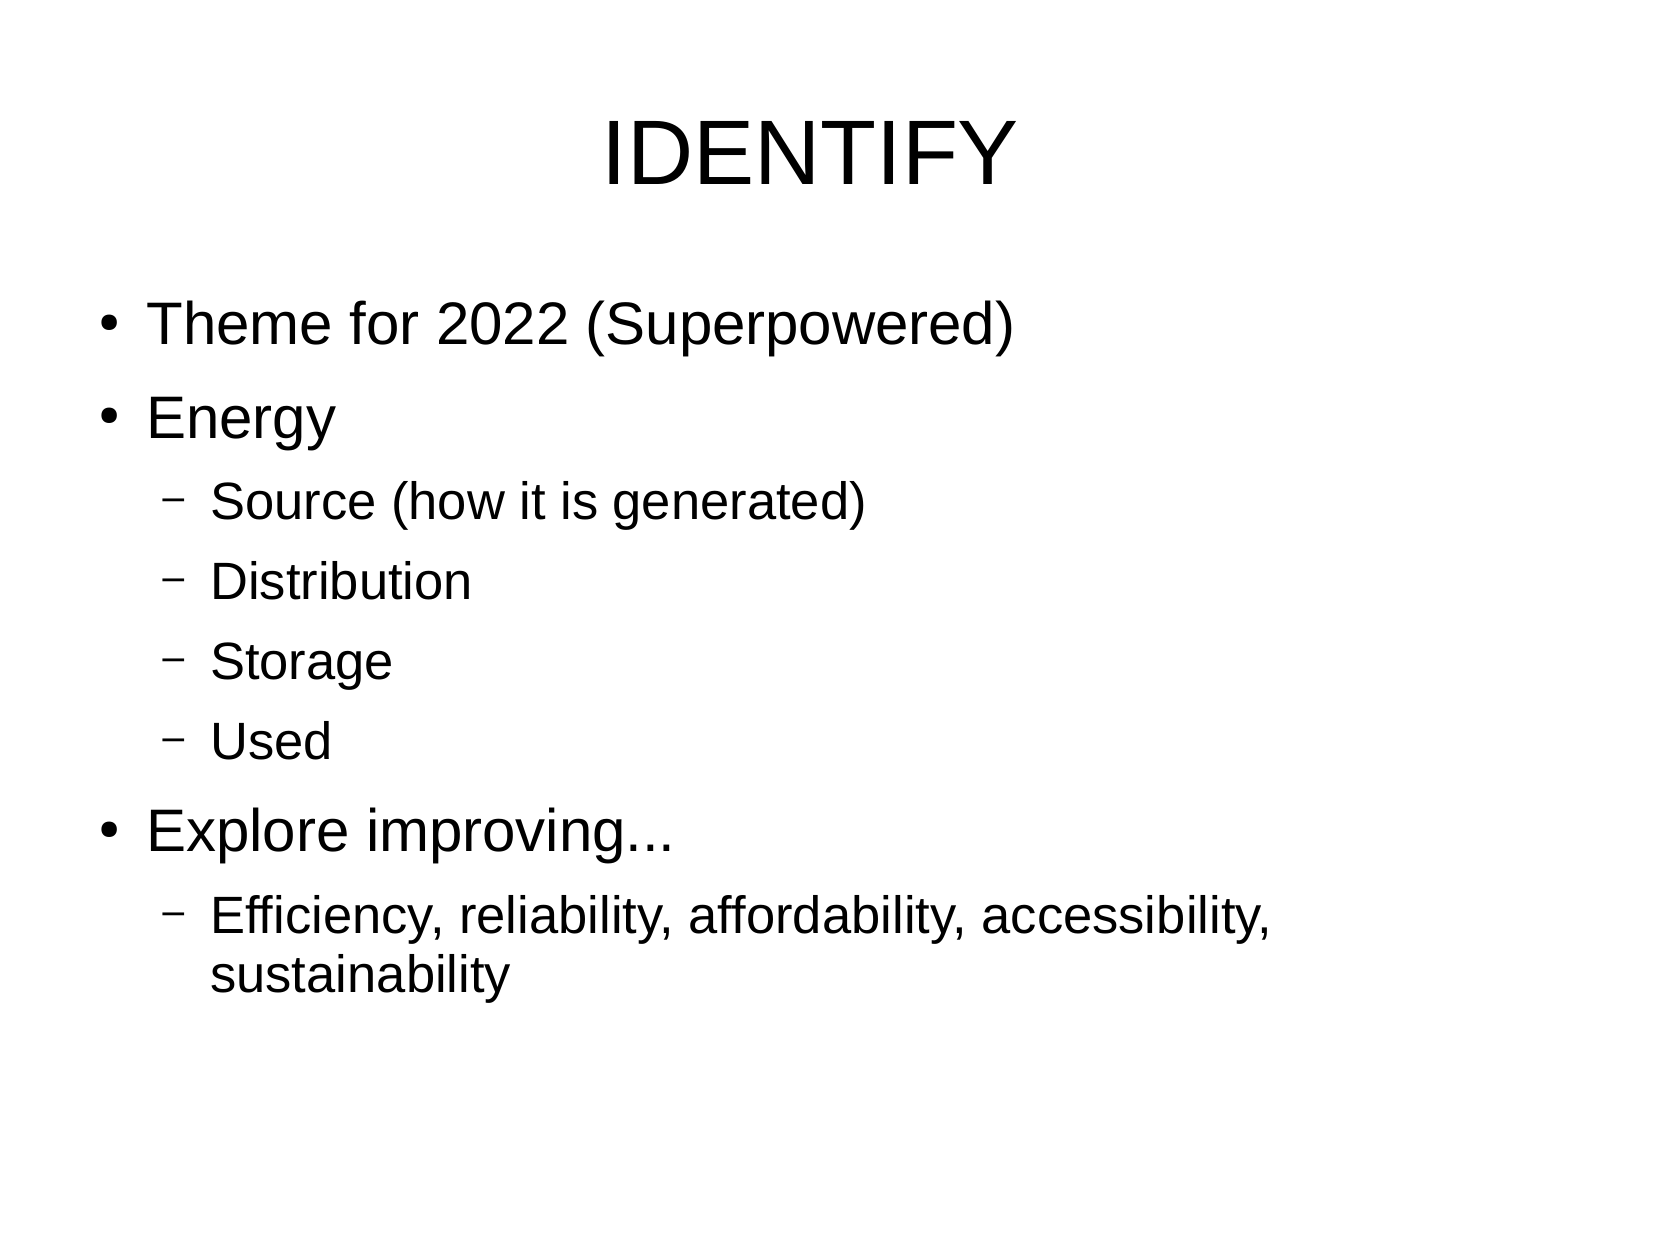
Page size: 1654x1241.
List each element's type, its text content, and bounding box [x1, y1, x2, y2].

list Theme for 2022 (Superpowered) Energy Source (how it is generated) Distribution Storage Used Explore improving... Efficiency, reliability, affordability, accessibility, sustainability [82, 290, 1571, 1010]
title IDENTIFY [82, 49, 1571, 257]
